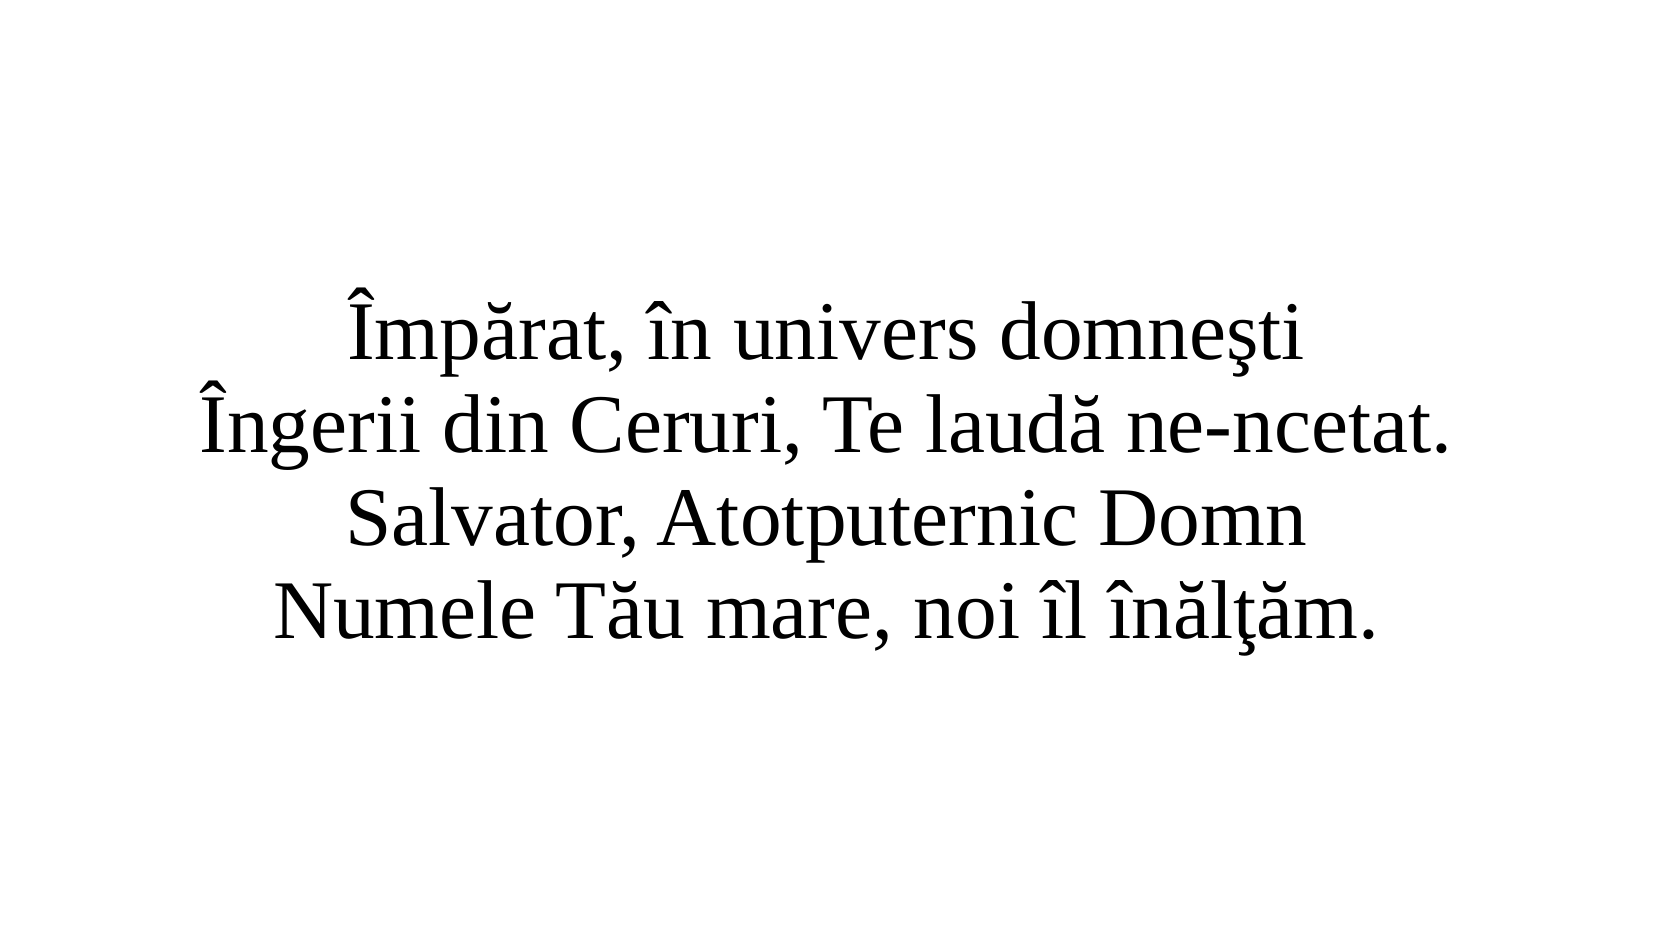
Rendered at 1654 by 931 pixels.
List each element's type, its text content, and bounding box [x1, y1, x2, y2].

subtitle Împărat, în univers domneşti Îngerii din Ceruri, Te laudă ne-ncetat. Salvator, Atotputernic Domn Numele Tău mare, noi îl înălţăm. [165, 205, 1489, 745]
